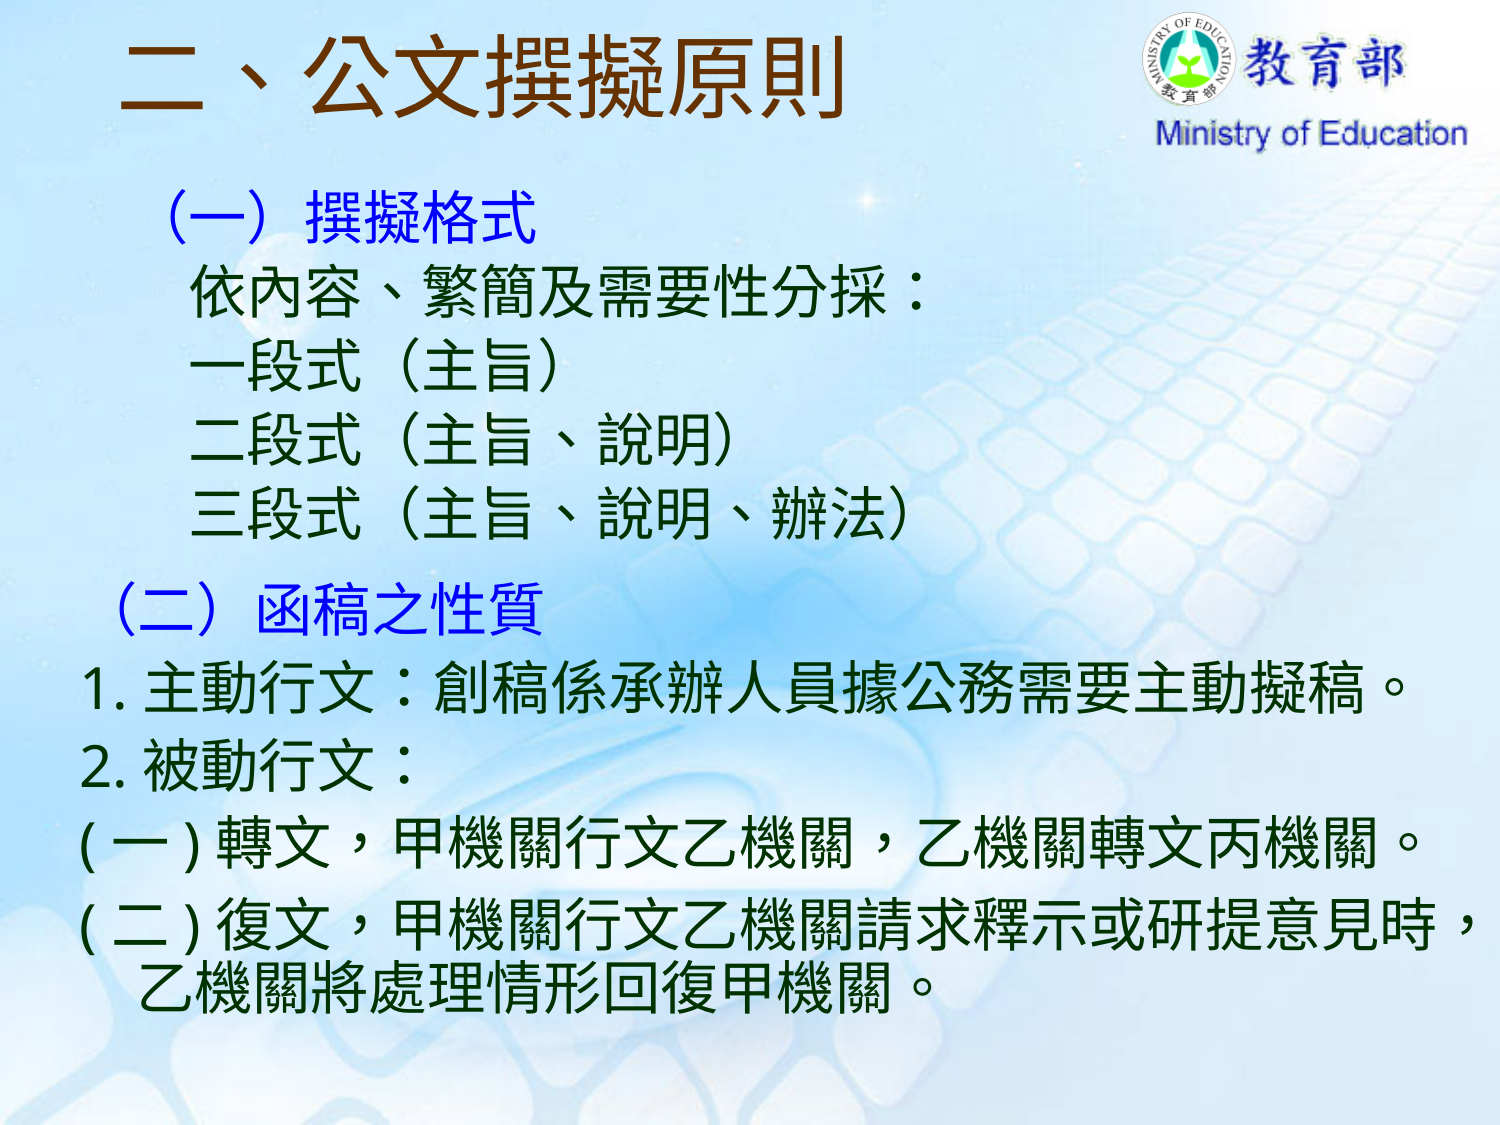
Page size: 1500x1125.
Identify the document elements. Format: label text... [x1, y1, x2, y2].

list （一）撰擬格式 依內容、繁簡及需要性分採： 一段式（主旨） 二段式（主旨、說明） 三段式（主旨、說明、辦法） [58, 184, 1500, 622]
title 二、公文撰擬原則 [0, 0, 1009, 151]
text_box （二）函稿之性質 1.主動行文：創稿係承辦人員據公務需要主動擬稿。 2.被動行文： (一)轉文，甲機關行文乙機關，乙機關轉文丙機關。 (二)復文，甲機關行文乙機關請求釋示或研提意見時，乙機關將處理情形回復甲機關。 [65, 574, 1464, 1125]
